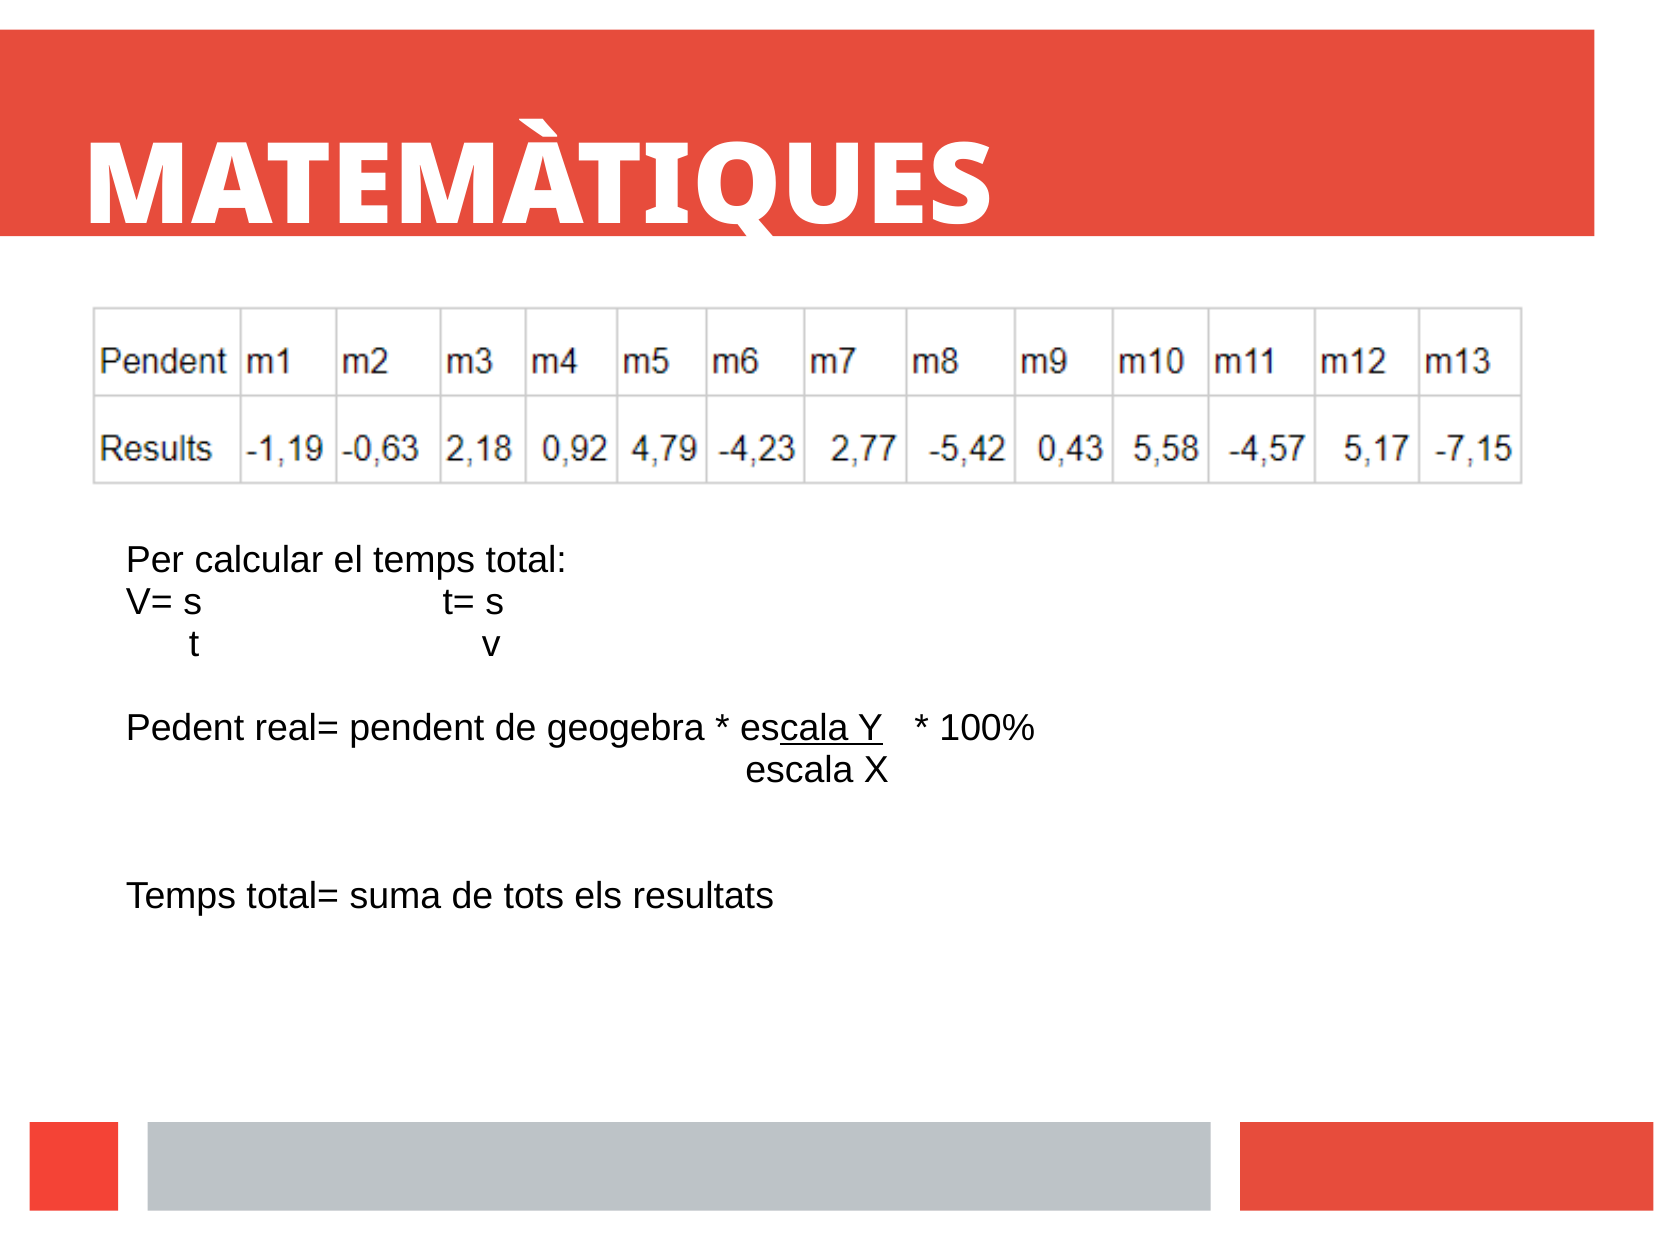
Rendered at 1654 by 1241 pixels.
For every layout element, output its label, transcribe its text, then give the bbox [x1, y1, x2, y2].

title MATEMÀTIQUES [82, 49, 1571, 257]
text_box Per calcular el temps total: V= s t= s t v Pedent real= pendent de geogebra * escala Y * 100% escala X Temps total= suma de tots els resultats [111, 531, 1612, 925]
picture [70, 280, 1559, 508]
